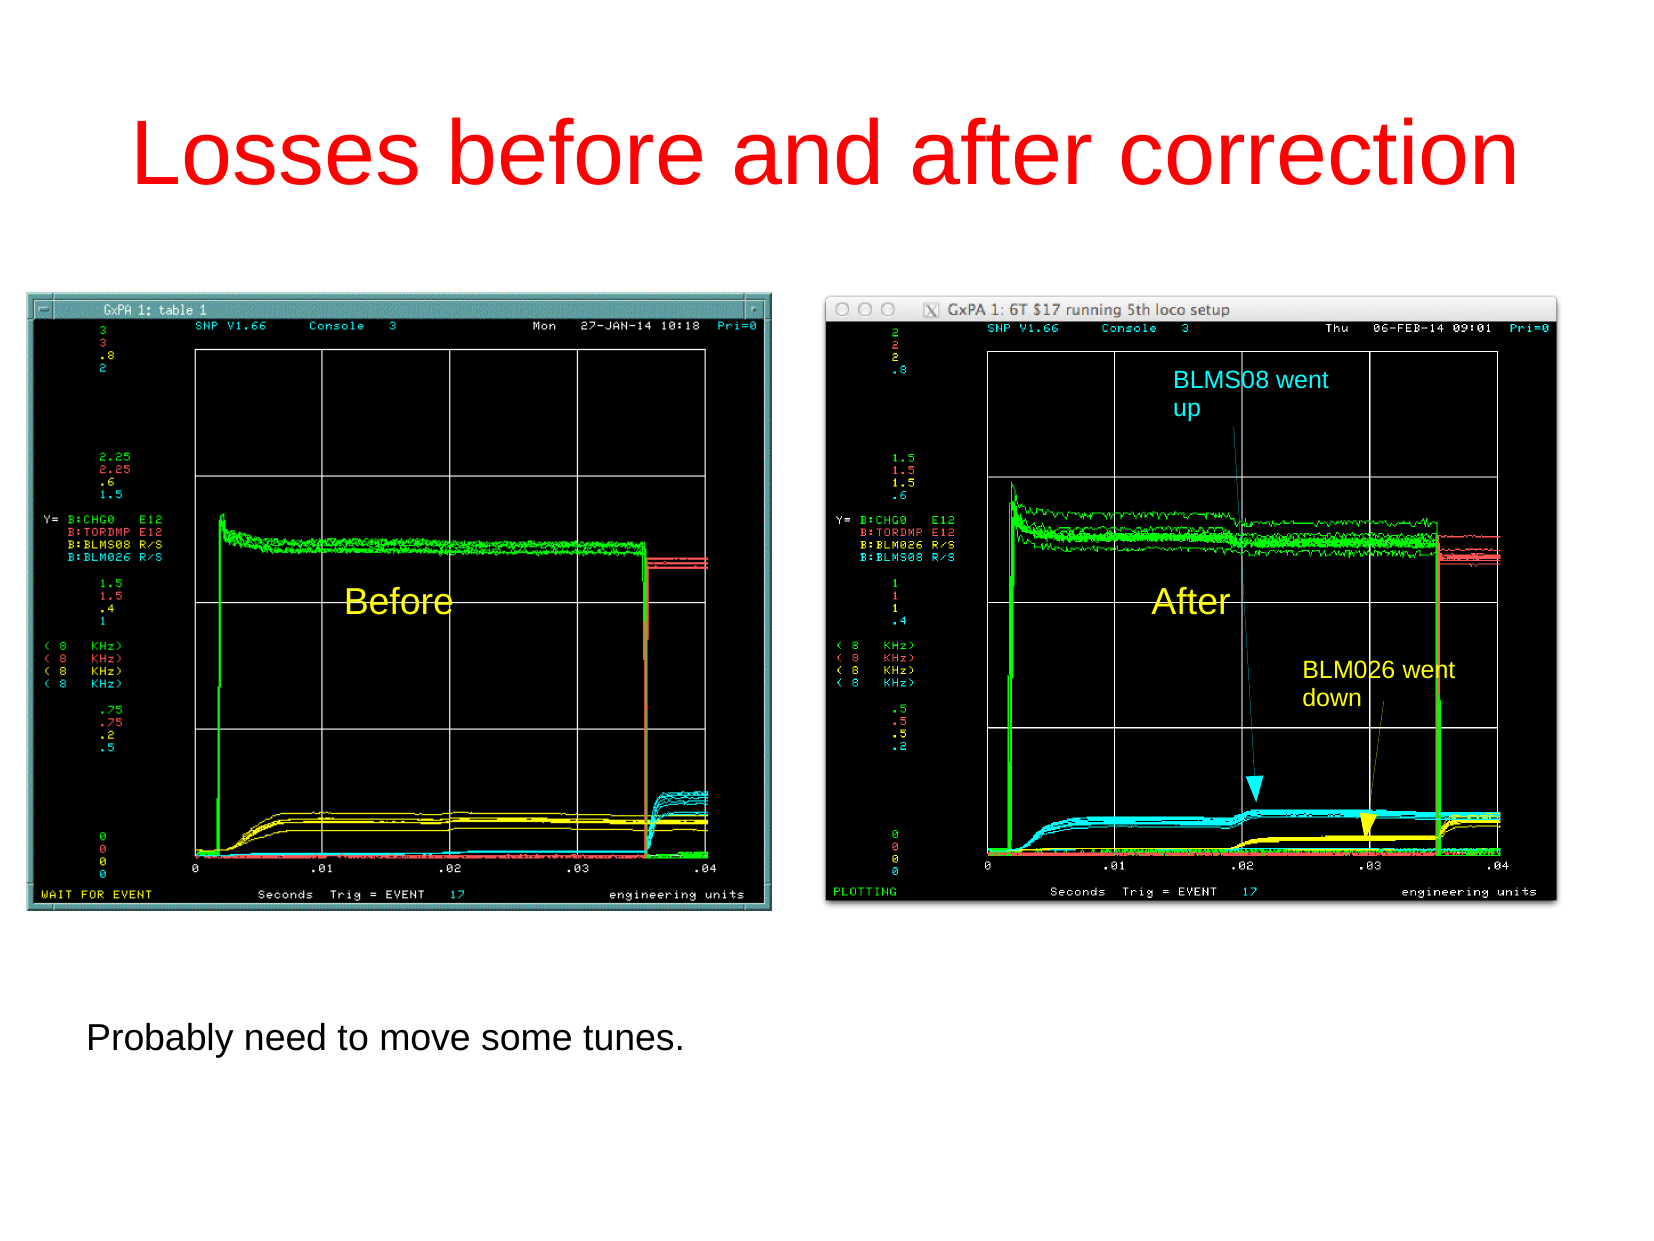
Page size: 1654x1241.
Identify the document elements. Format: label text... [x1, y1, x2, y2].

picture [818, 292, 1564, 911]
picture [26, 292, 772, 911]
text_box Probably need to move some tunes. [71, 1008, 1084, 1066]
title Losses before and after correction [82, 49, 1571, 257]
text_box BLMS08 went up [1158, 358, 1364, 447]
text_box BLM026 went down [1287, 648, 1493, 720]
